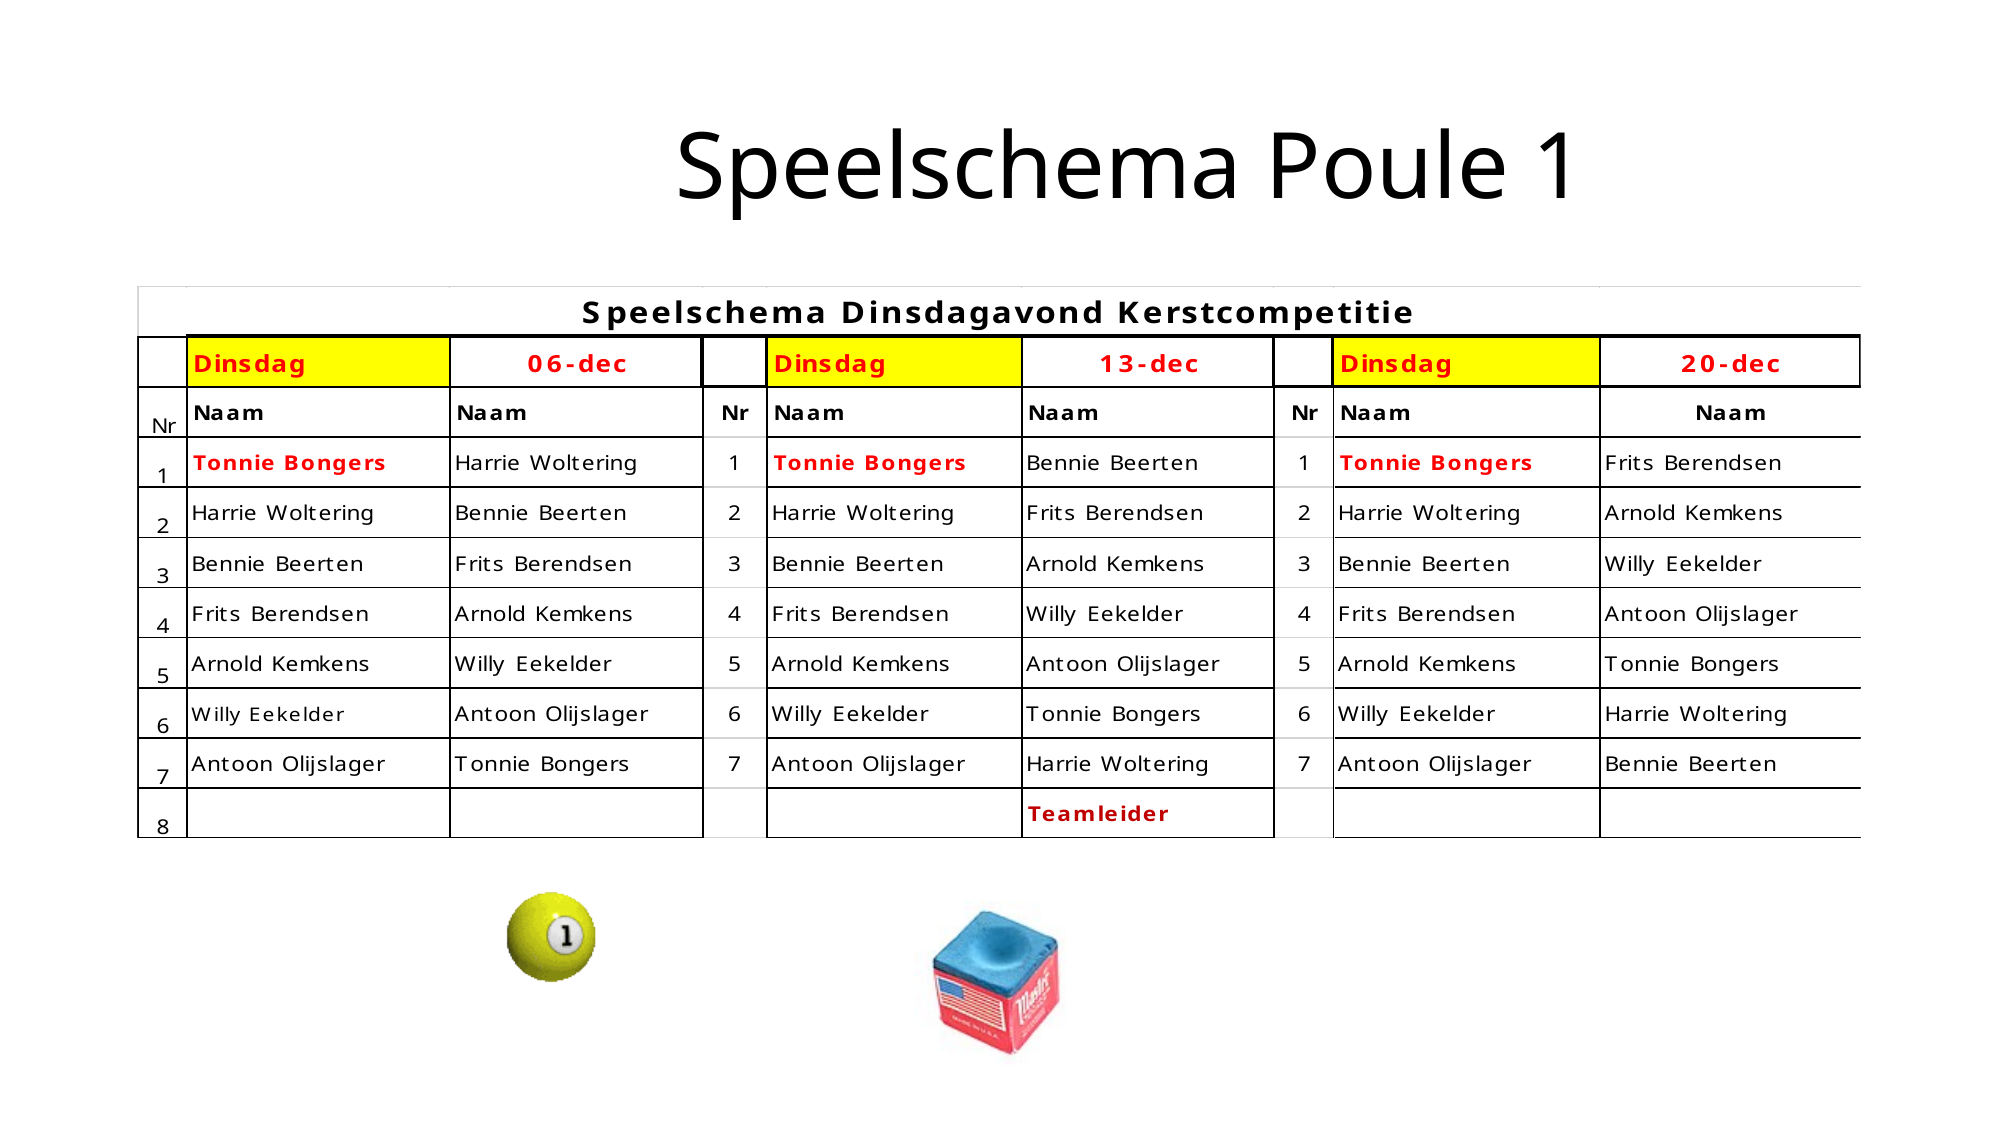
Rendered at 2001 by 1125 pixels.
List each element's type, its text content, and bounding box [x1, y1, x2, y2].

picture [890, 901, 1110, 1066]
picture [137, 285, 1863, 840]
picture [504, 889, 599, 984]
title Speelschema Poule 1 [137, 59, 1863, 278]
